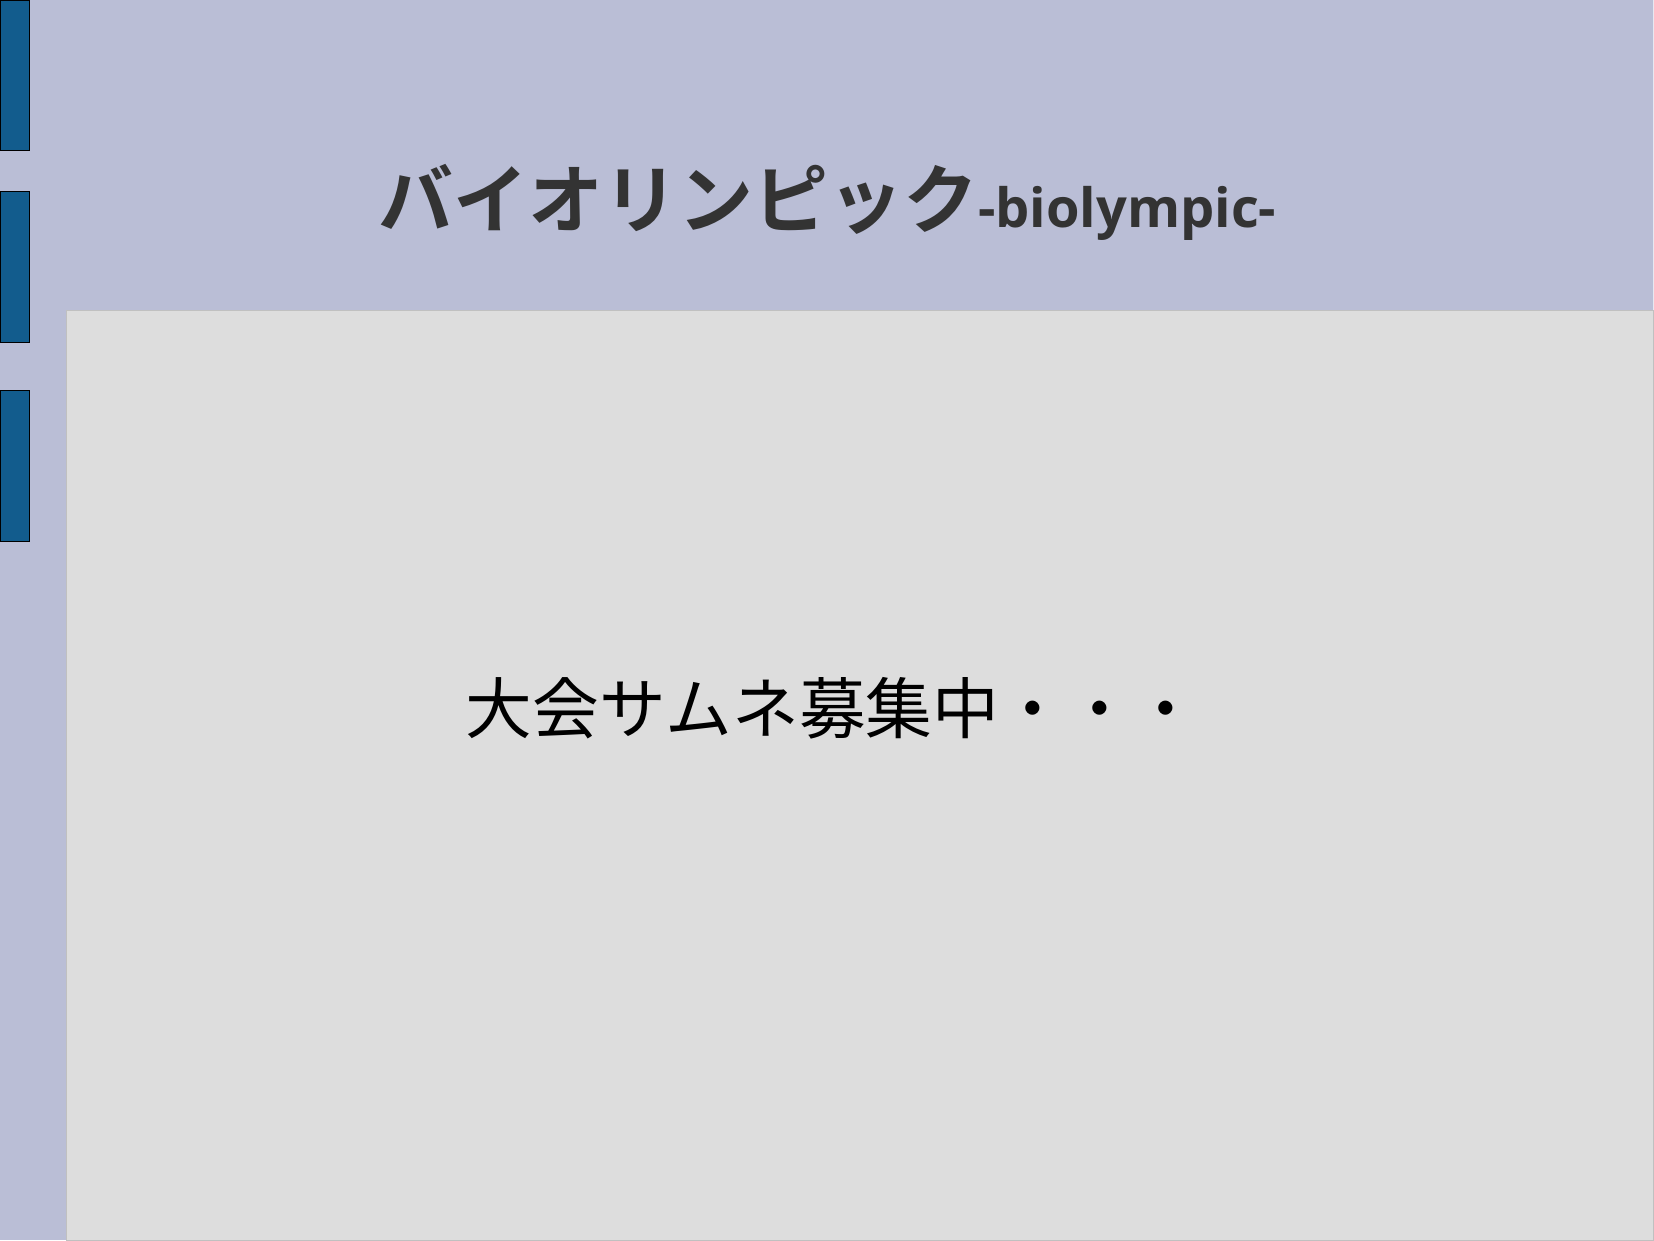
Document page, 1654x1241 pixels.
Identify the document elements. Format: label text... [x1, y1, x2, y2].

subtitle 大会サムネ募集中・・・ [88, 295, 1577, 1114]
title バイオリンピック-biolympic- [121, 91, 1534, 295]
